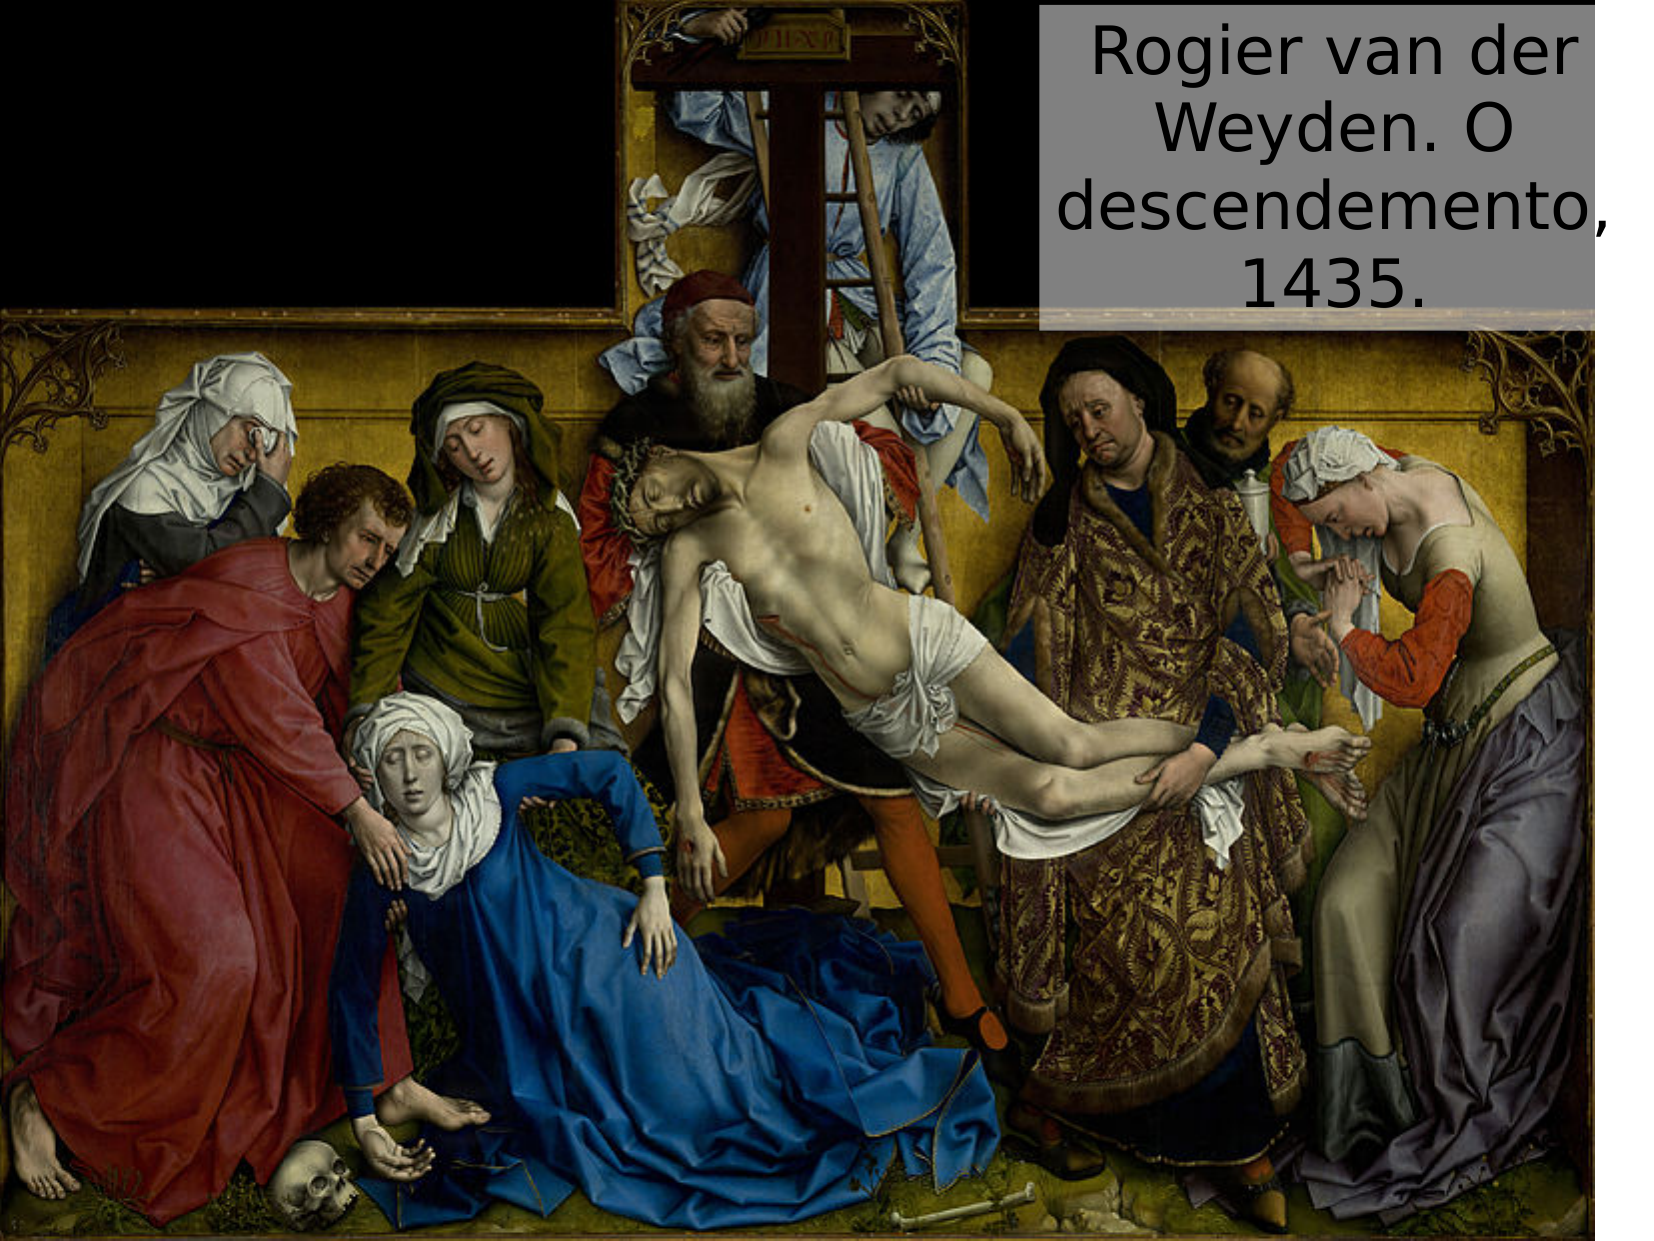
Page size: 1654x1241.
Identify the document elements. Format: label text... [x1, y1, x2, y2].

picture [0, 0, 1595, 1241]
text_box Rogier van der Weyden. O descendemento, 1435. [1039, 4, 1630, 331]
